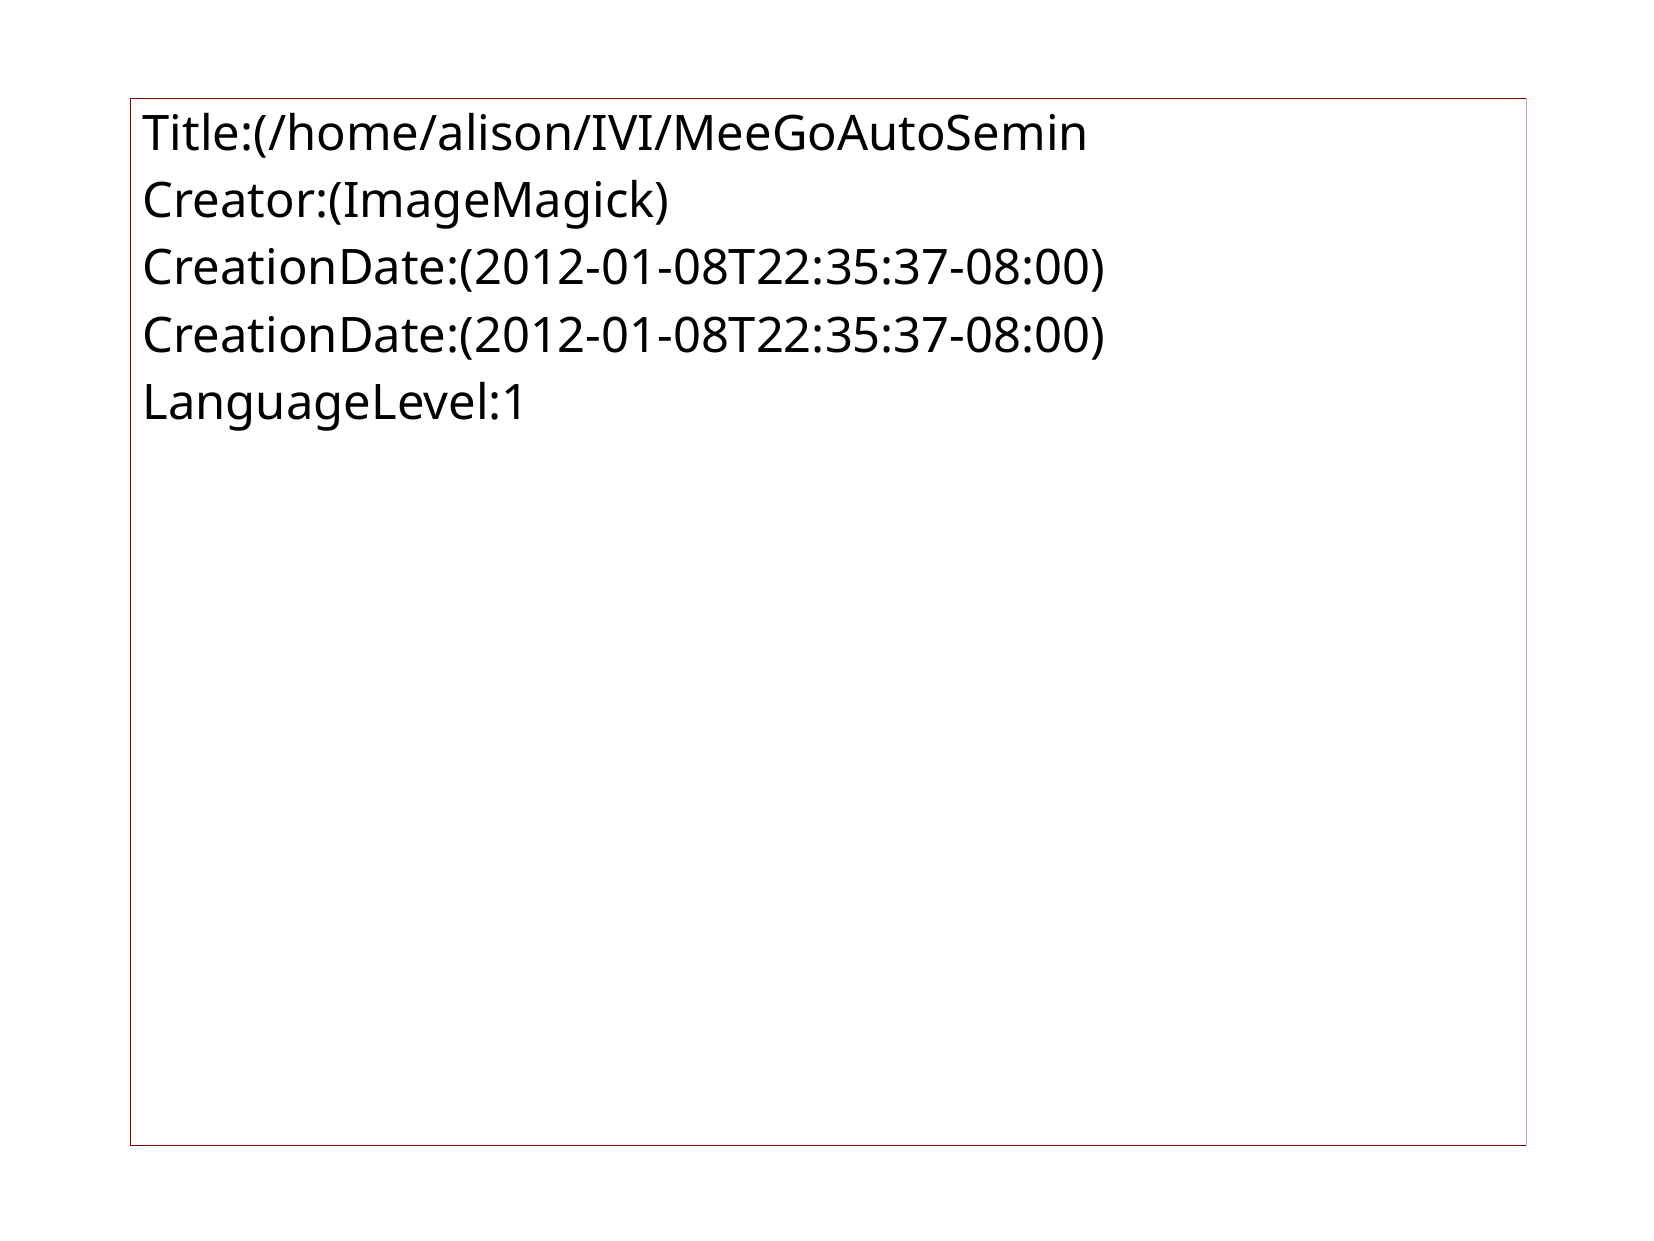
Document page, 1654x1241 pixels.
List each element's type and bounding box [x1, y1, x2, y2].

picture [126, 95, 1527, 1146]
